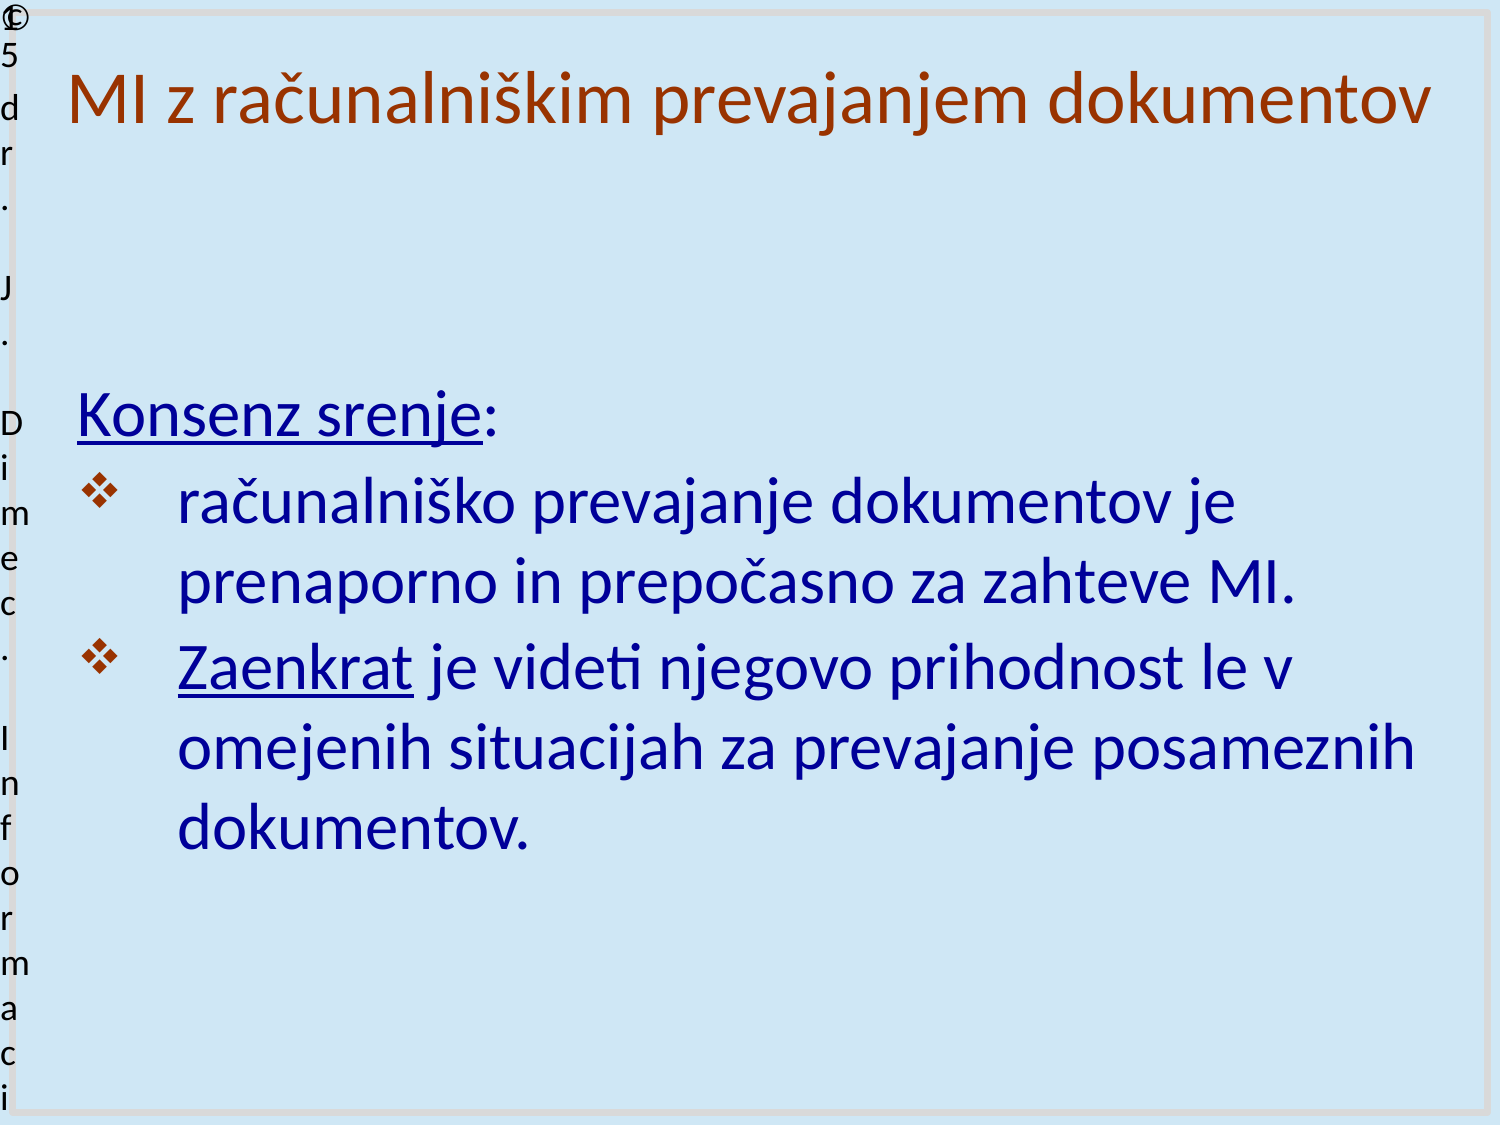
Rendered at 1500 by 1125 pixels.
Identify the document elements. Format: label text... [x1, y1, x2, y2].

title MI z računalniškim prevajanjem dokumentov [37, 24, 1463, 163]
list Konsenz srenje: računalniško prevajanje dokumentov je prenaporno in prepočasno za zahteve MI. Zaenkrat je videti njegovo prihodnost le v omejenih situacijah za prevajanje posameznih dokumentov. [62, 362, 1438, 975]
